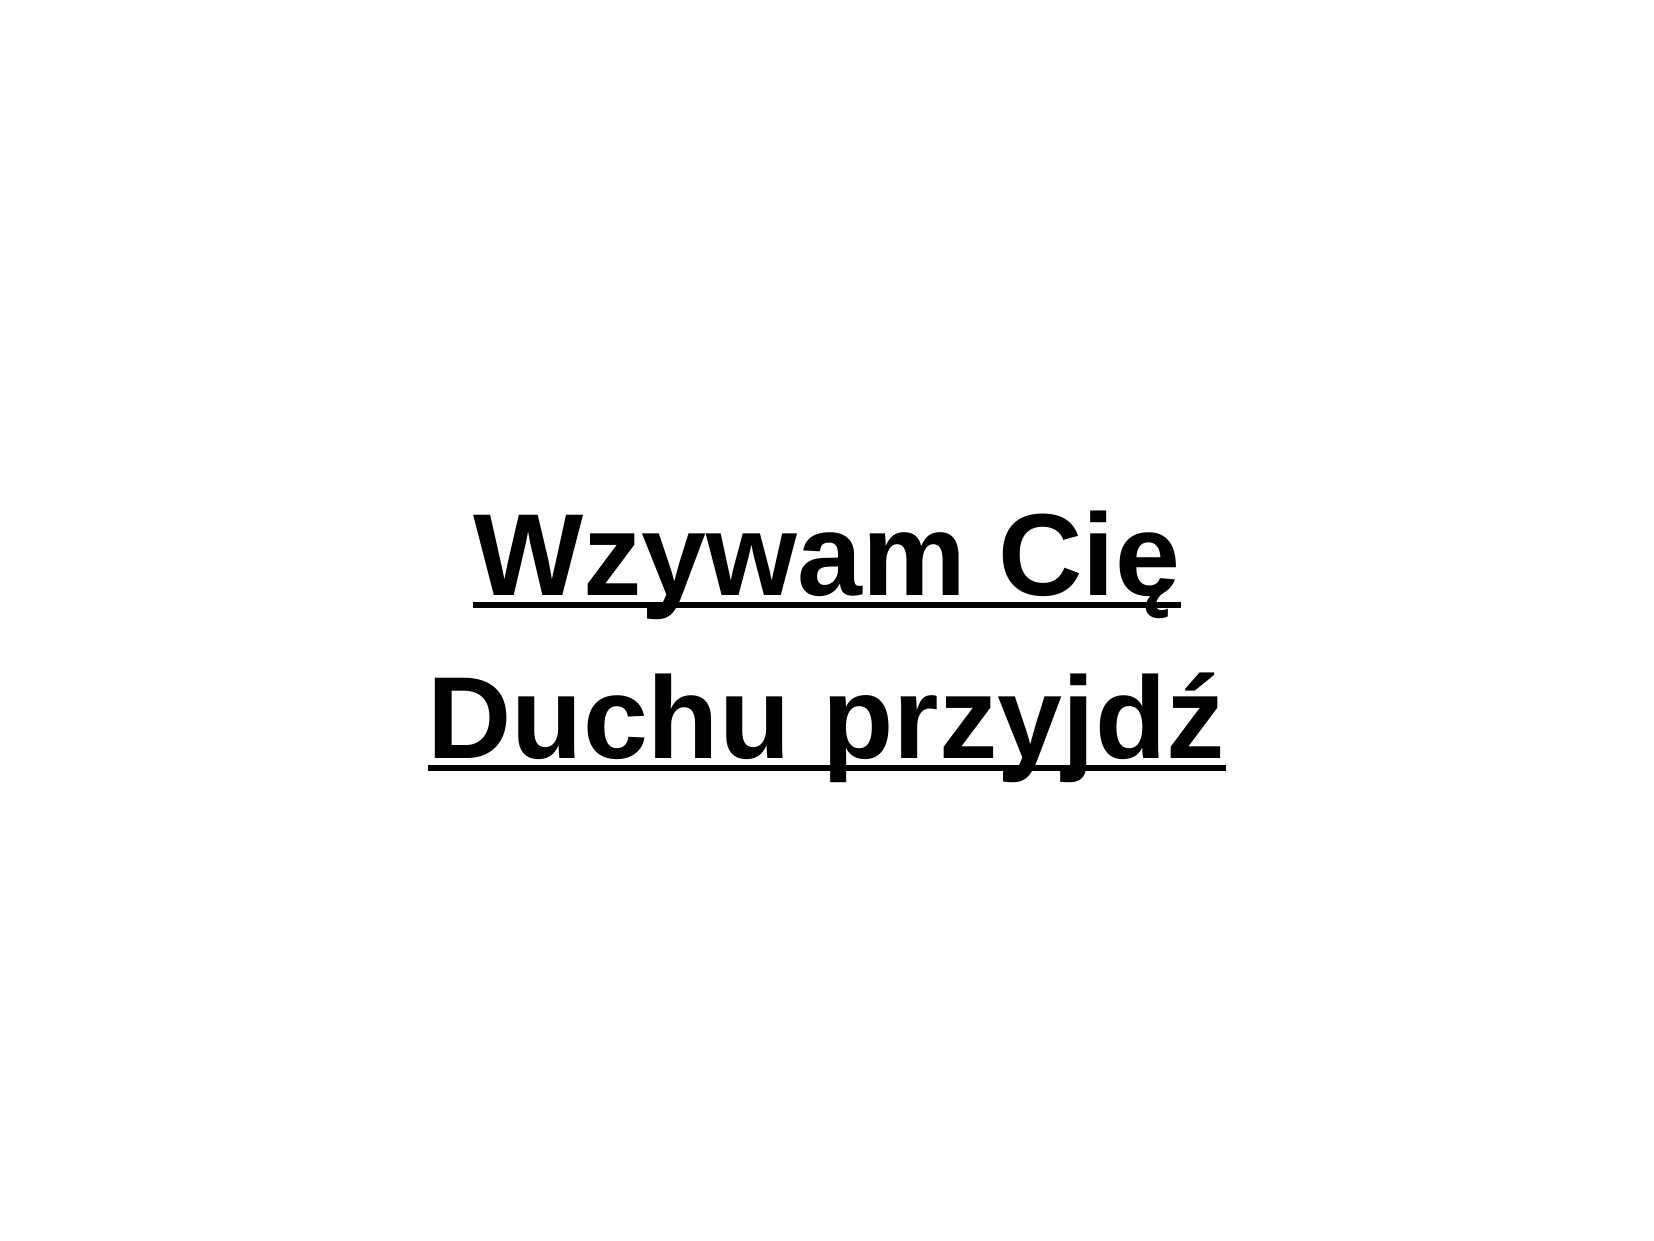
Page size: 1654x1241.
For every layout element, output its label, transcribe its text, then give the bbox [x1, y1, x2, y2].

subtitle Wzywam Cię Duchu przyjdź [0, 0, 1654, 1241]
